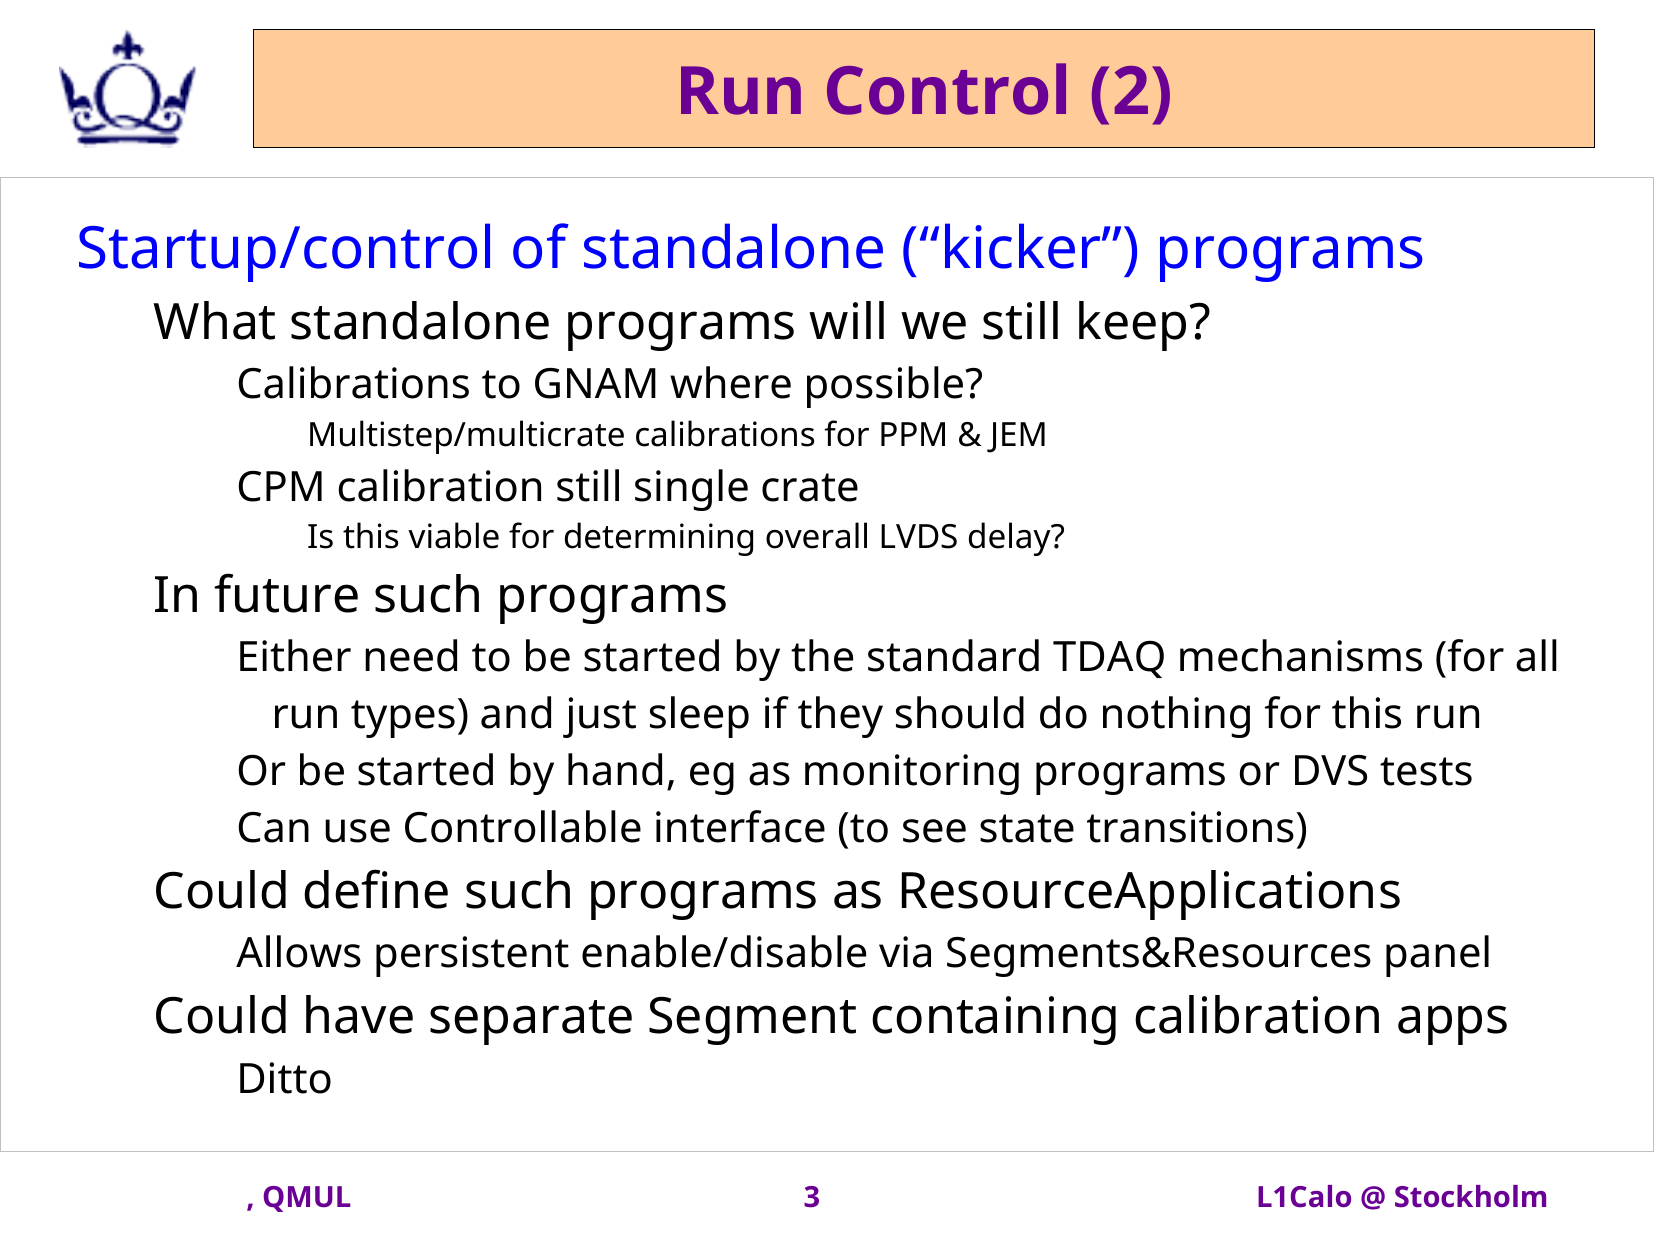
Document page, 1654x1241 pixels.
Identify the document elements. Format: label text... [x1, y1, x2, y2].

list Startup/control of standalone (“kicker”) programs What standalone programs will we still keep? Calibrations to GNAM where possible? Multistep/multicrate calibrations for PPM & JEM CPM calibration still single crate Is this viable for determining overall LVDS delay? In future such programs Either need to be started by the standard TDAQ mechanisms (for all run types) and just sleep if they should do nothing for this run Or be started by hand, eg as monitoring programs or DVS tests Can use Controllable interface (to see state transitions) Could define such programs as ResourceApplications Allows persistent enable/disable via Segments&Resources panel Could have separate Segment containing calibration apps Ditto [59, 206, 1603, 1130]
title Run Control (2) [253, 29, 1595, 148]
picture [59, 29, 200, 148]
